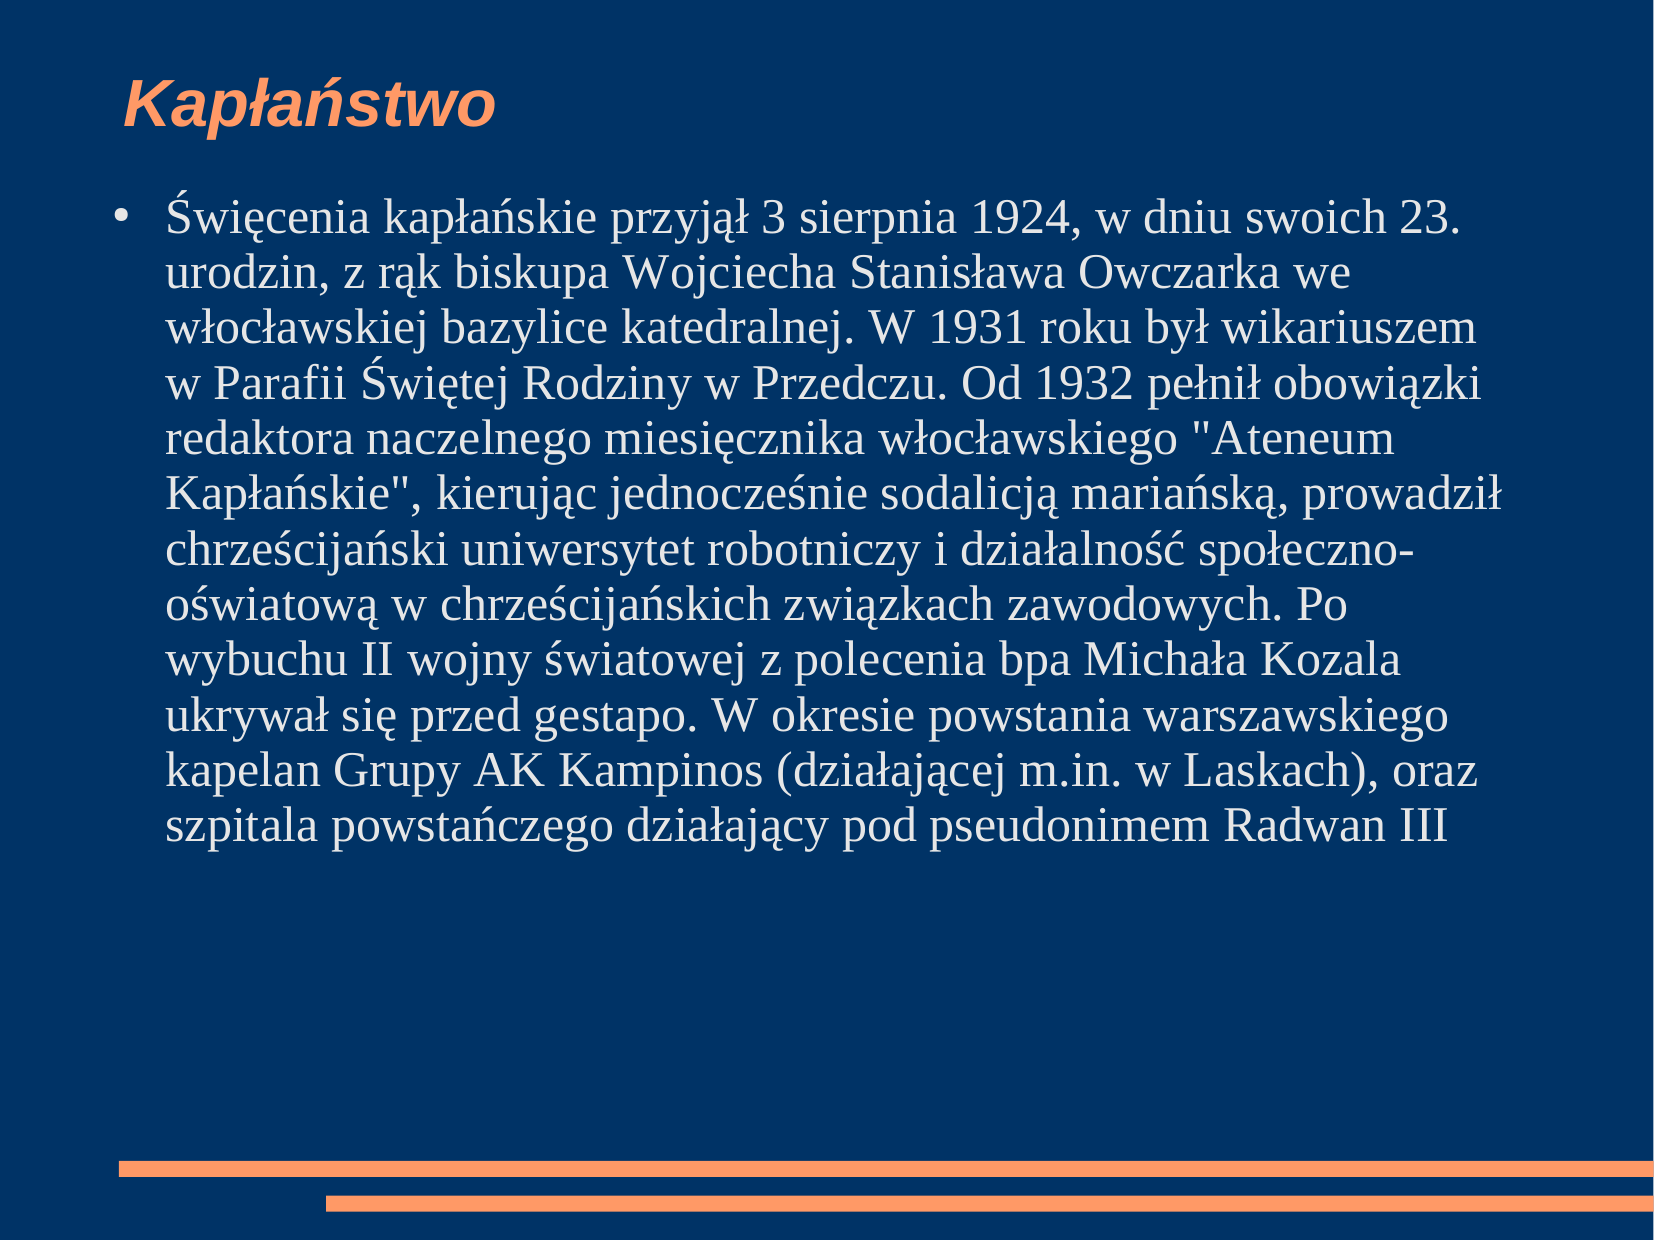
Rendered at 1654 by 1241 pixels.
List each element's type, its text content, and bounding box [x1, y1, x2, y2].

title Kapłaństwo [123, 0, 1536, 208]
list Święcenia kapłańskie przyjął 3 sierpnia 1924, w dniu swoich 23. urodzin, z rąk biskupa Wojciecha Stanisława Owczarka we włocławskiej bazylice katedralnej. W 1931 roku był wikariuszem w Parafii Świętej Rodziny w Przedczu. Od 1932 pełnił obowiązki redaktora naczelnego miesięcznika włocławskiego "Ateneum Kapłańskie", kierując jednocześnie sodalicją mariańską, prowadził chrześcijański uniwersytet robotniczy i działalność społeczno-oświatową w chrześcijańskich związkach zawodowych. Po wybuchu II wojny światowej z polecenia bpa Michała Kozala ukrywał się przed gestapo. W okresie powstania warszawskiego kapelan Grupy AK Kampinos (działającej m.in. w Laskach), oraz szpitala powstańczego działający pod pseudonimem Radwan III [94, 188, 1509, 999]
